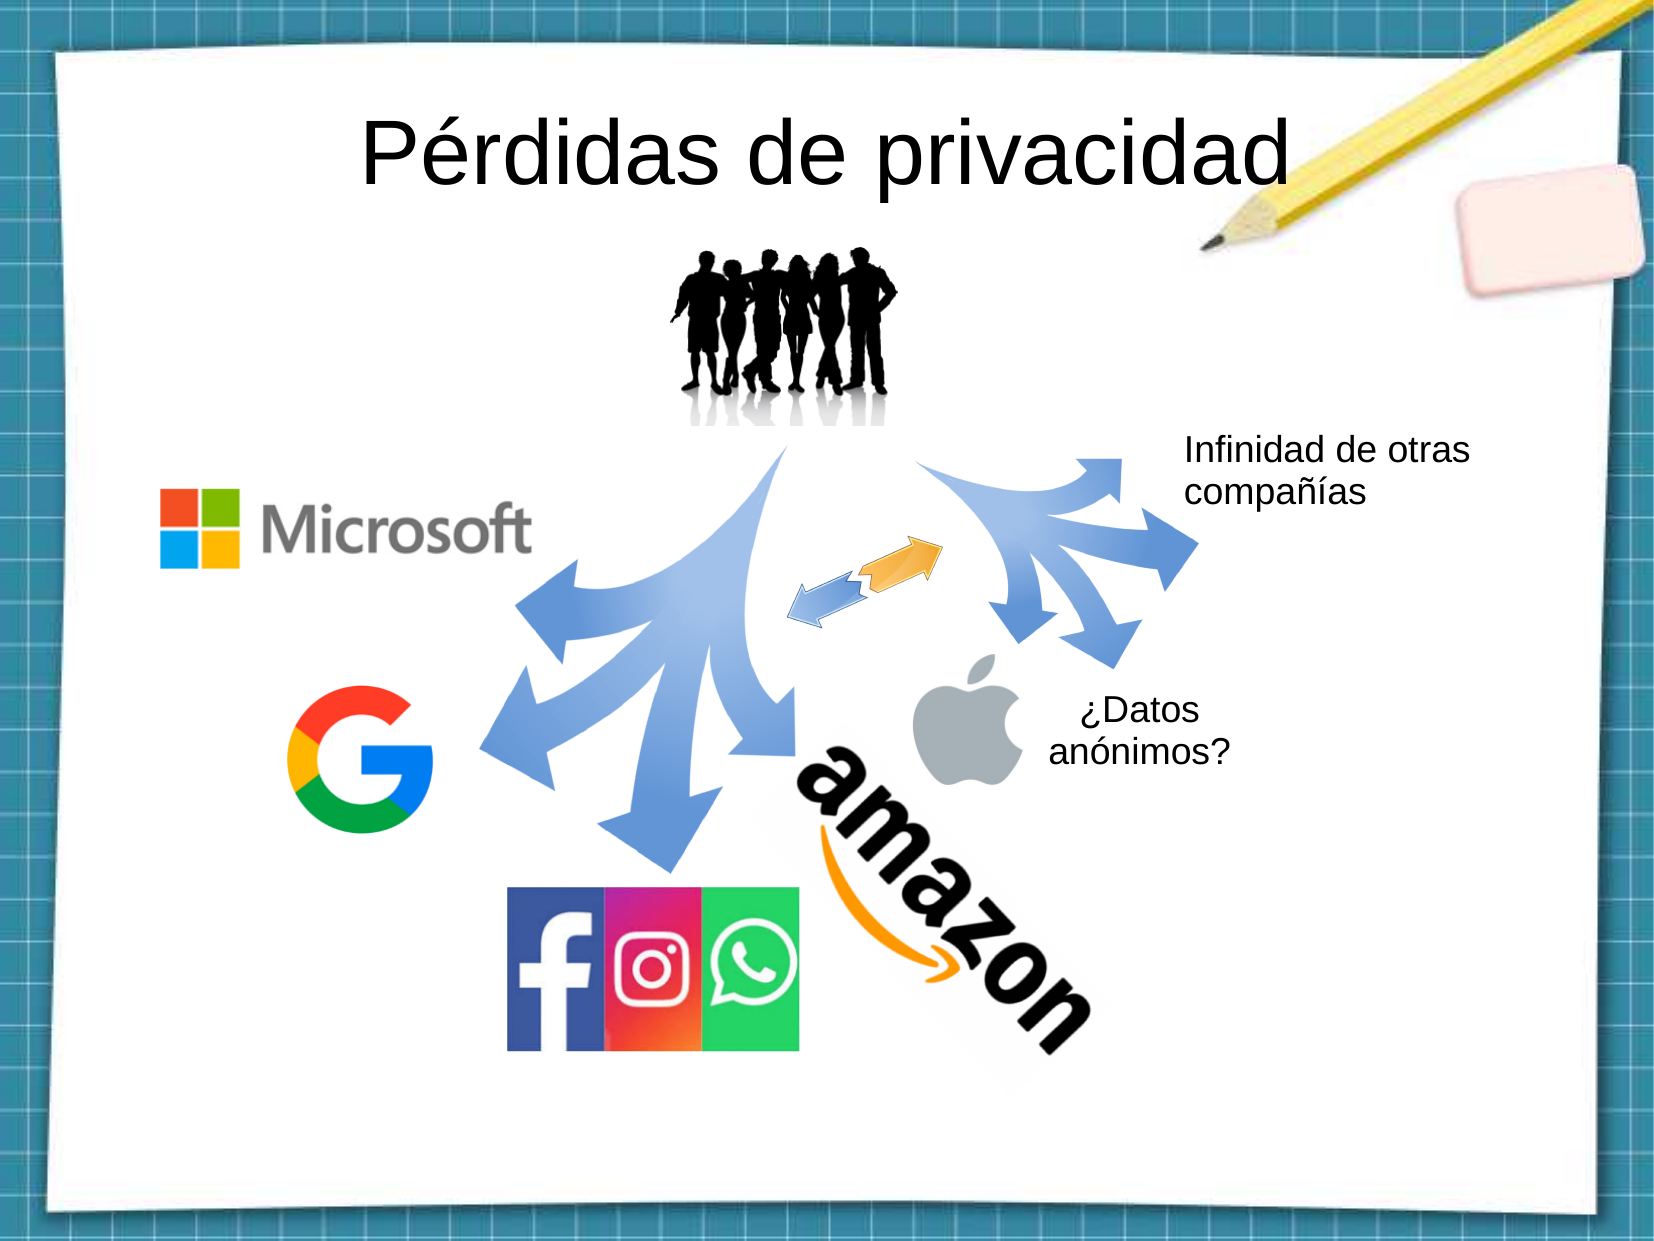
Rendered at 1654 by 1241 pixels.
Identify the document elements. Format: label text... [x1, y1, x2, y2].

title Pérdidas de privacidad [82, 49, 1571, 257]
picture [0, 0, 1654, 1241]
text_box ¿Datos anónimos? [980, 680, 1300, 780]
text_box Infinidad de otras compañías [1169, 420, 1501, 520]
